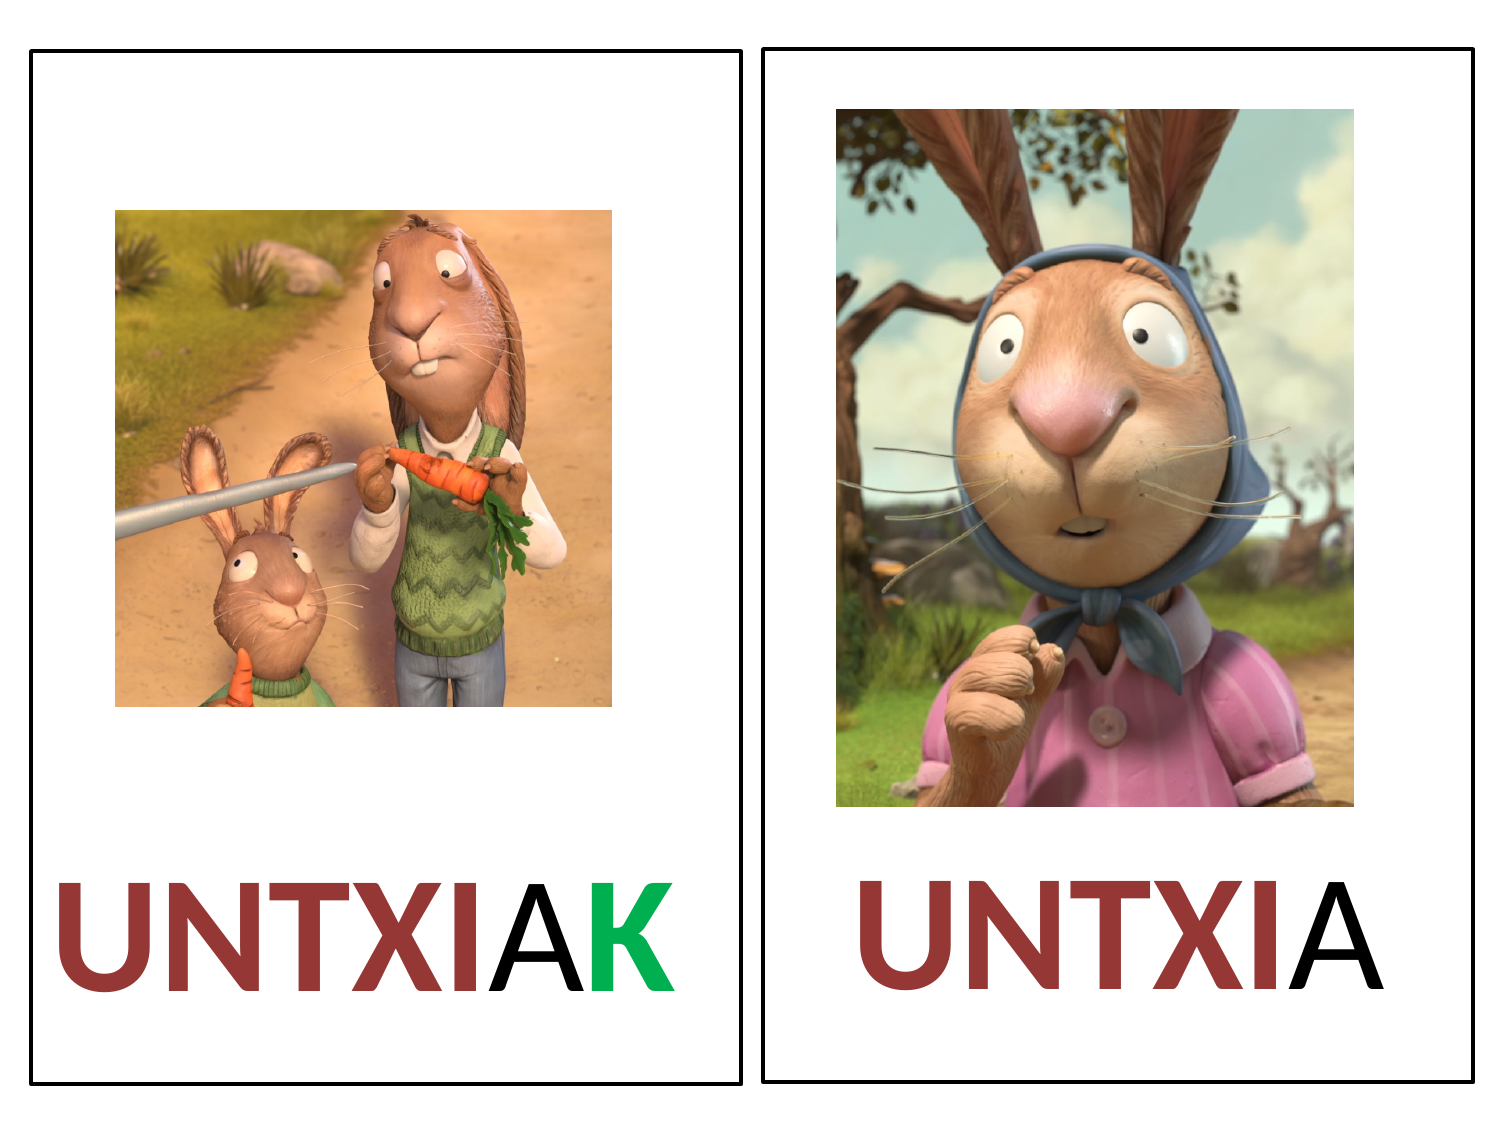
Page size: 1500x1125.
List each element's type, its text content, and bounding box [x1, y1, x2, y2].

text_box UNTXIAK [36, 816, 691, 1032]
picture [29, 49, 743, 1086]
text_box UNTXIA [836, 815, 1400, 1031]
picture [761, 47, 1475, 1084]
